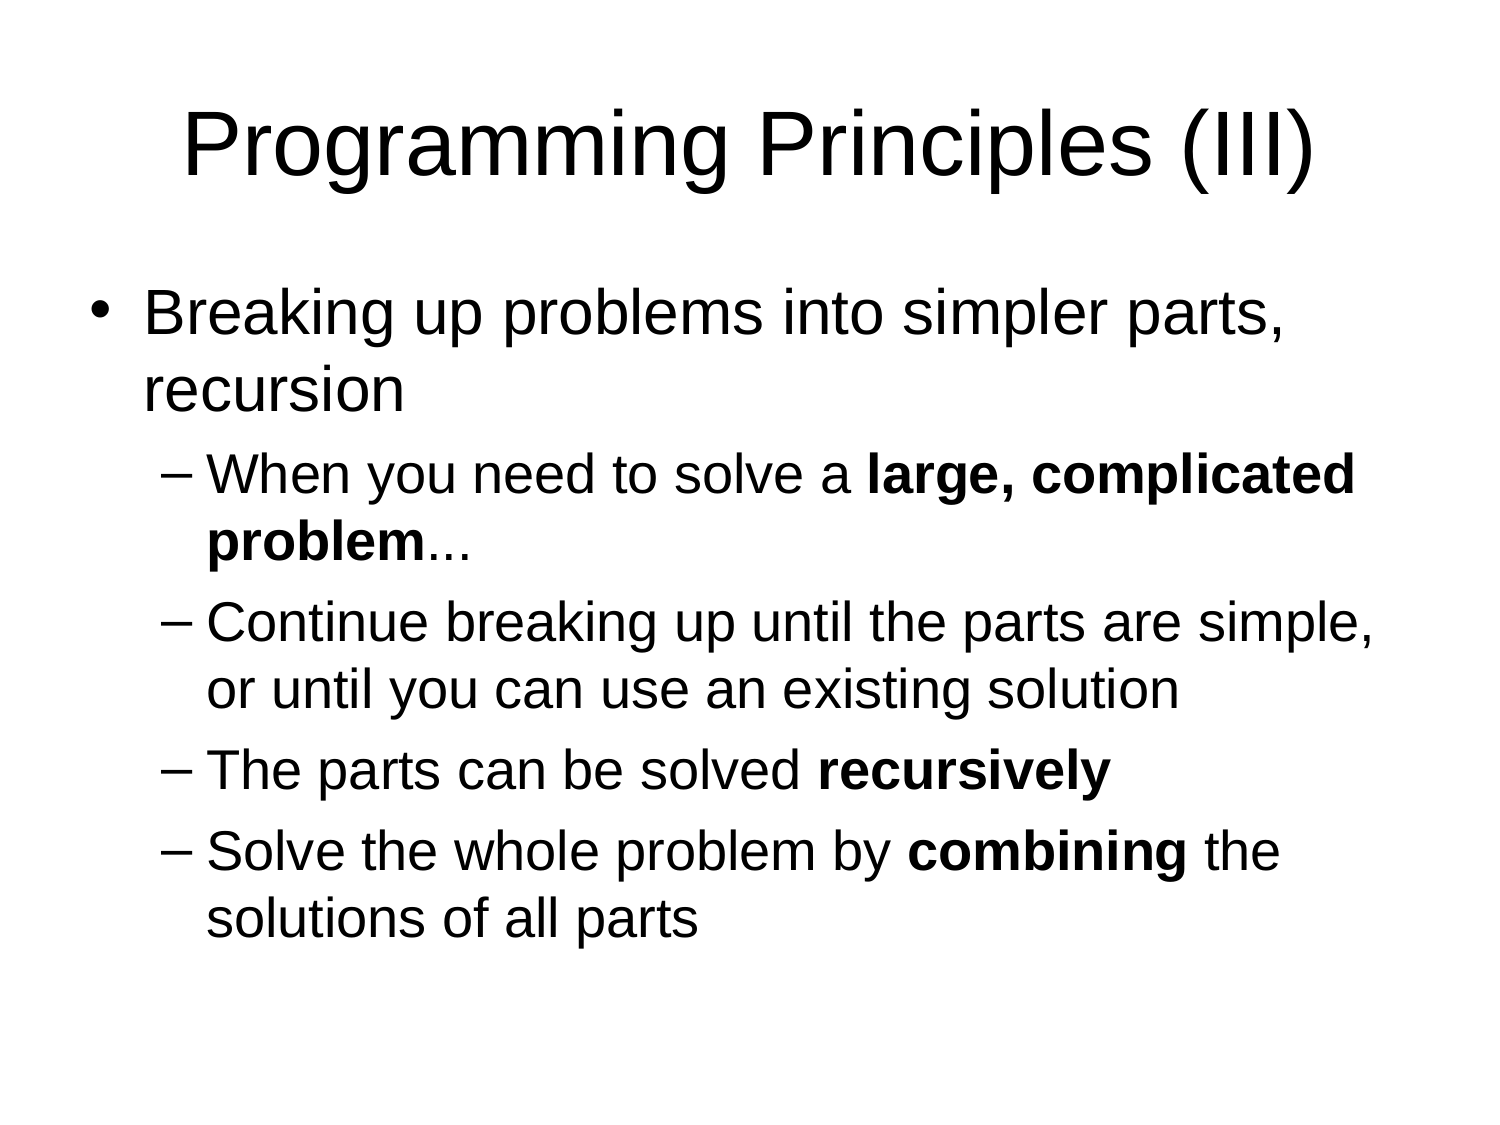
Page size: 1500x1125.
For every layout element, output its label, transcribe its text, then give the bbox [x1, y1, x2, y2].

list Breaking up problems into simpler parts, recursion When you need to solve a large, complicated problem... Continue breaking up until the parts are simple, or until you can use an existing solution The parts can be solved recursively Solve the whole problem by combining the solutions of all parts [75, 262, 1426, 1005]
title Programming Principles (III) [75, 45, 1426, 233]
